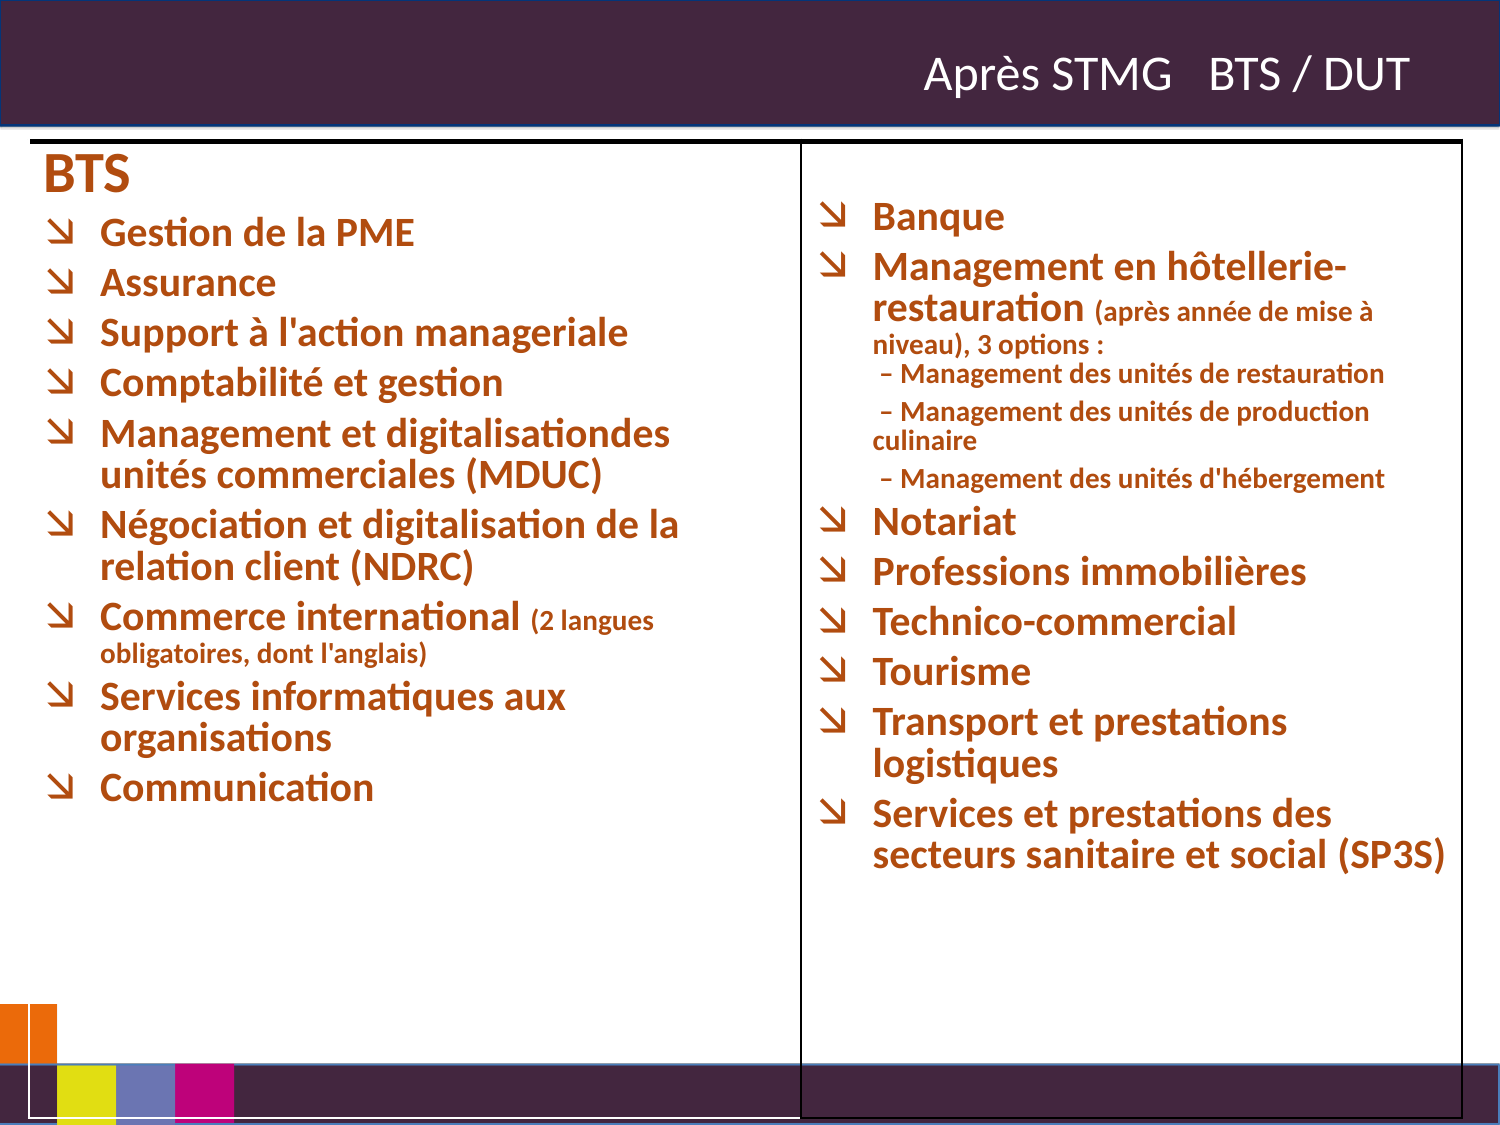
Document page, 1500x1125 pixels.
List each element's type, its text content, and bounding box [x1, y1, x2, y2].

table_header BTS Gestion de la PME Assurance Support à l'action manageriale Comptabilité et gestion Management et digitalisationdes unités commerciales (MDUC) Négociation et digitalisation de la relation client (NDRC) Commerce international (2 langues obligatoires, dont l'anglais) Services informatiques aux organisations Communication [30, 144, 800, 1117]
text_box Après STMG BTS / DUT [346, 30, 1425, 111]
table_header Banque Management en hôtellerie-restauration (après année de mise à niveau), 3 options : – Management des unités de restauration – Management des unités de production culinaire – Management des unités d'hébergement Notariat Professions immobilières Technico-commercial Tourisme Transport et prestations logistiques Services et prestations des secteurs sanitaire et social (SP3S) [802, 144, 1461, 1117]
text_box [0, 0, 1500, 125]
picture [0, 1004, 1500, 1125]
